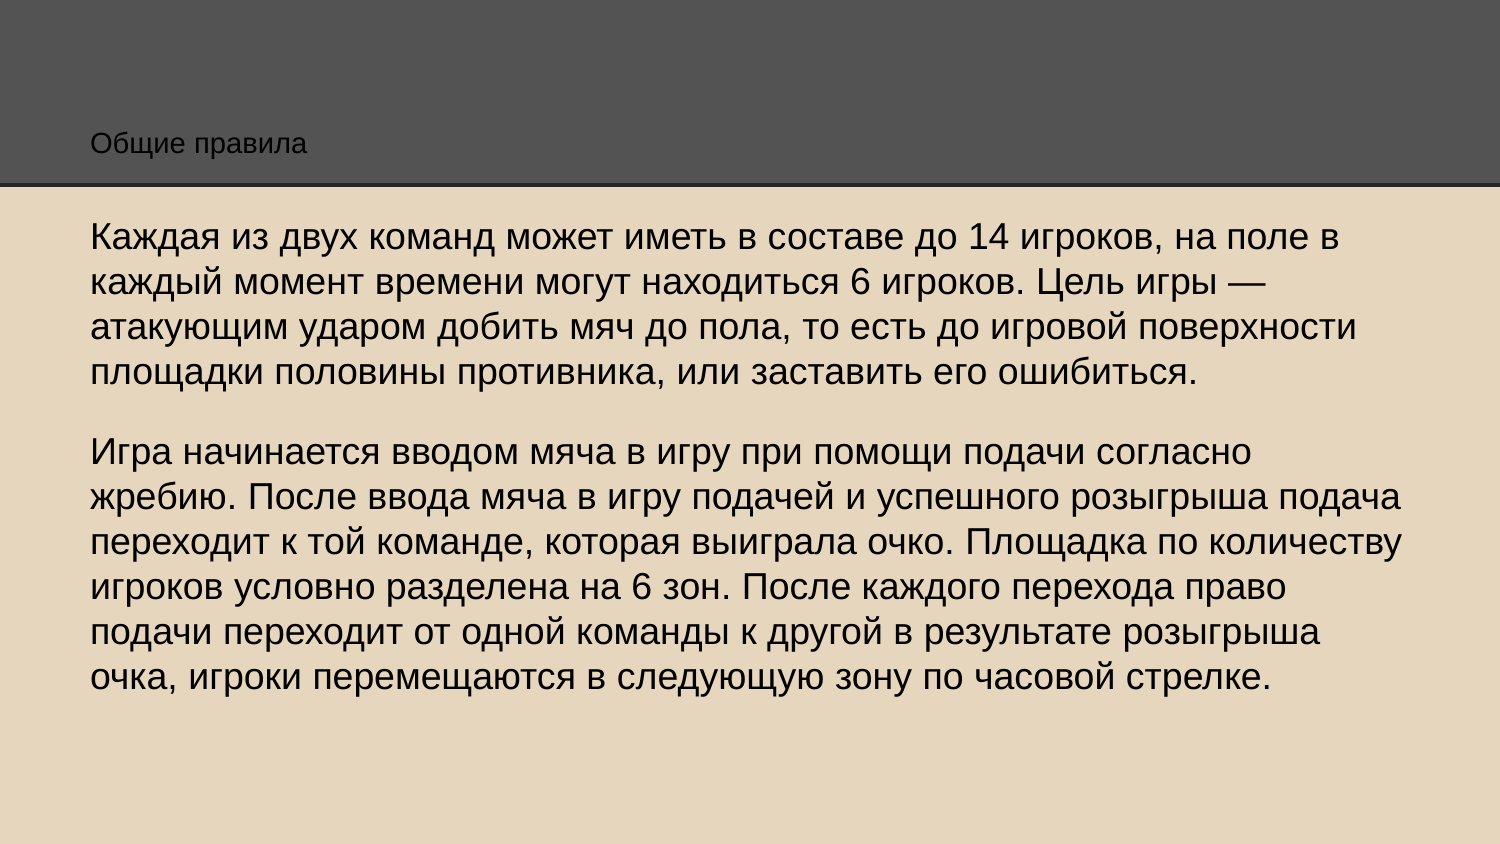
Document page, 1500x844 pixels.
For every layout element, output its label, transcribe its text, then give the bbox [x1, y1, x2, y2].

title Общие правила [75, 33, 1425, 175]
list Каждая из двух команд может иметь в составе до 14 игроков, на поле в каждый момент времени могут находиться 6 игроков. Цель игры — атакующим ударом добить мяч до пола, то есть до игровой поверхности площадки половины противника, или заставить его ошибиться. Игра начинается вводом мяча в игру при помощи подачи согласно жребию. После ввода мяча в игру подачей и успешного розыгрыша подача переходит к той команде, которая выиграла очко. Площадка по количеству игроков условно разделена на 6 зон. После каждого перехода право подачи переходит от одной команды к другой в результате розыгрыша очка, игроки перемещаются в следующую зону по часовой стрелке. [75, 196, 1425, 808]
